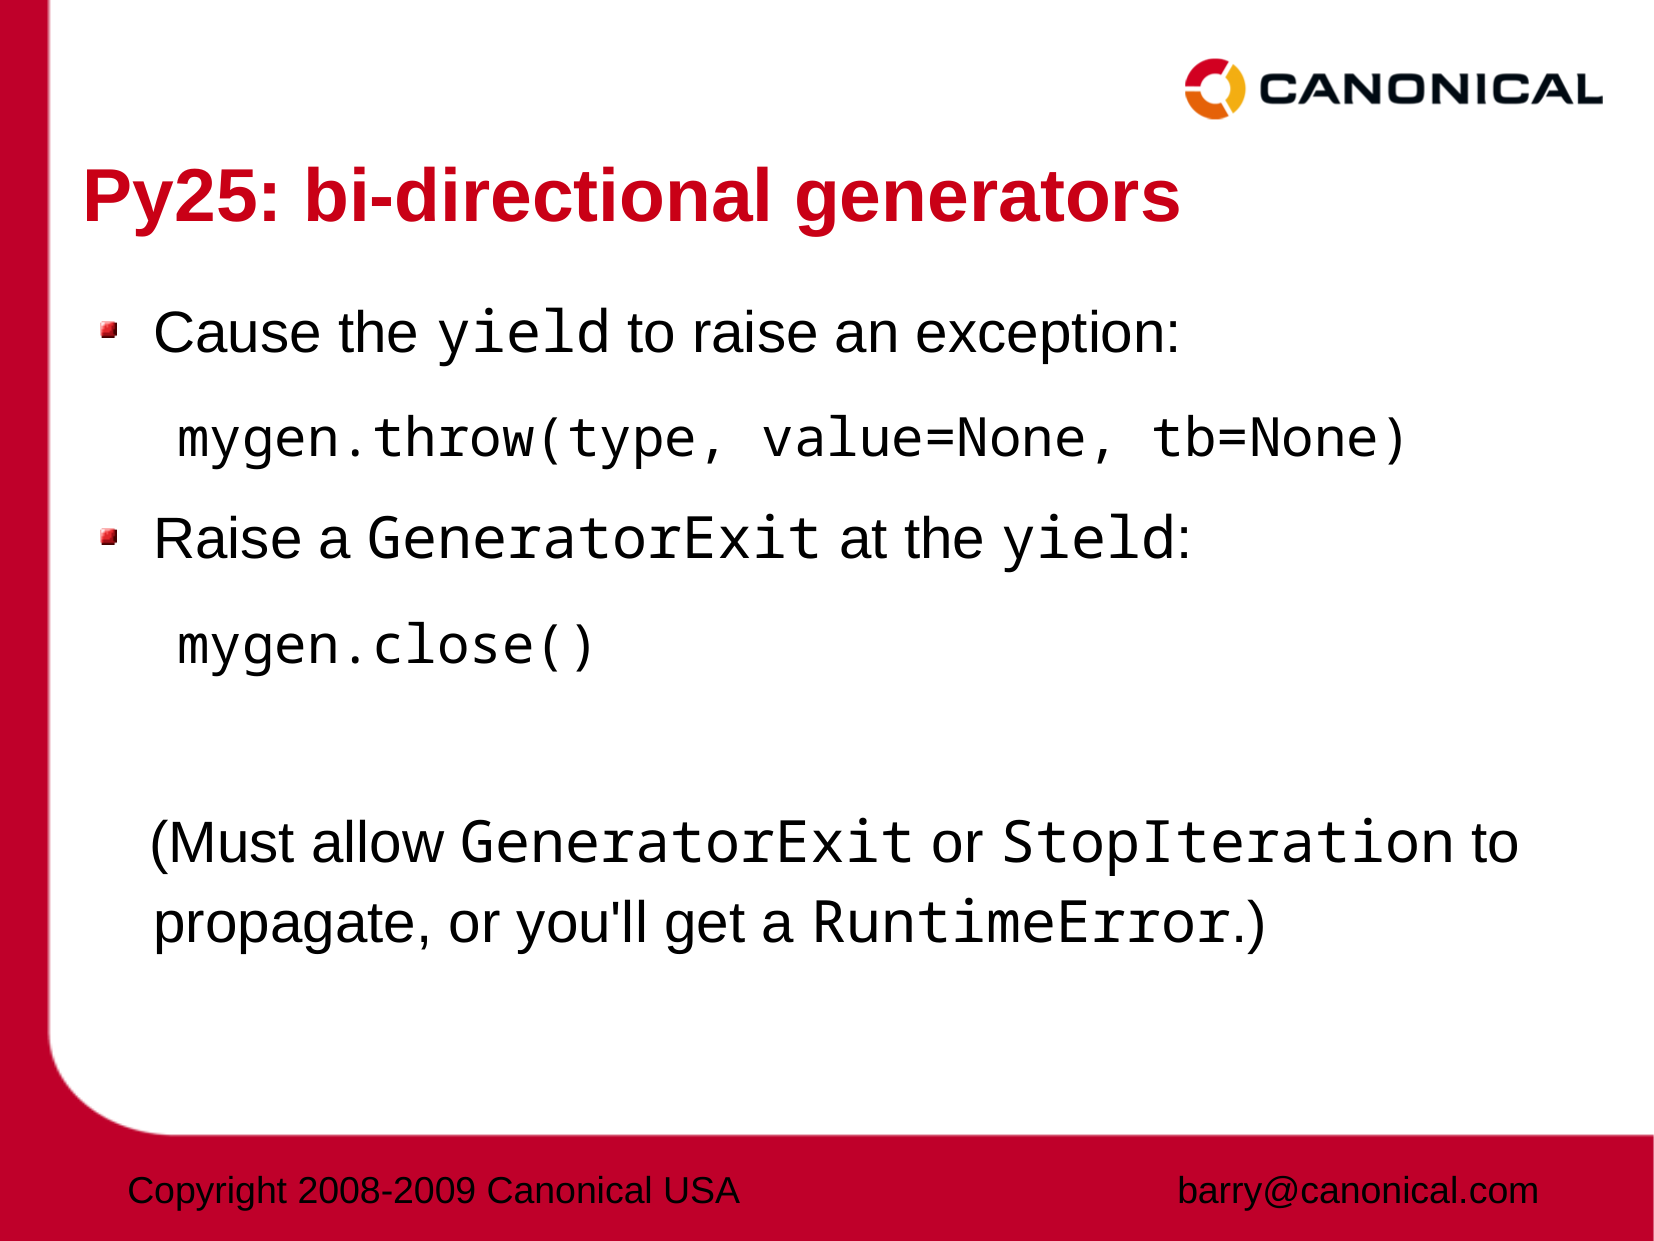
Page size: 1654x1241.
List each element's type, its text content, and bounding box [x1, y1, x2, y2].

picture [0, 0, 1654, 1241]
title Py25: bi-directional generators [82, 104, 1571, 287]
list Cause the yield to raise an exception: mygen.throw(type, value=None, tb=None) Raise a GeneratorExit at the yield: mygen.close() (Must allow GeneratorExit or StopIteration to propagate, or you'll get a RuntimeError.) [82, 290, 1571, 1109]
